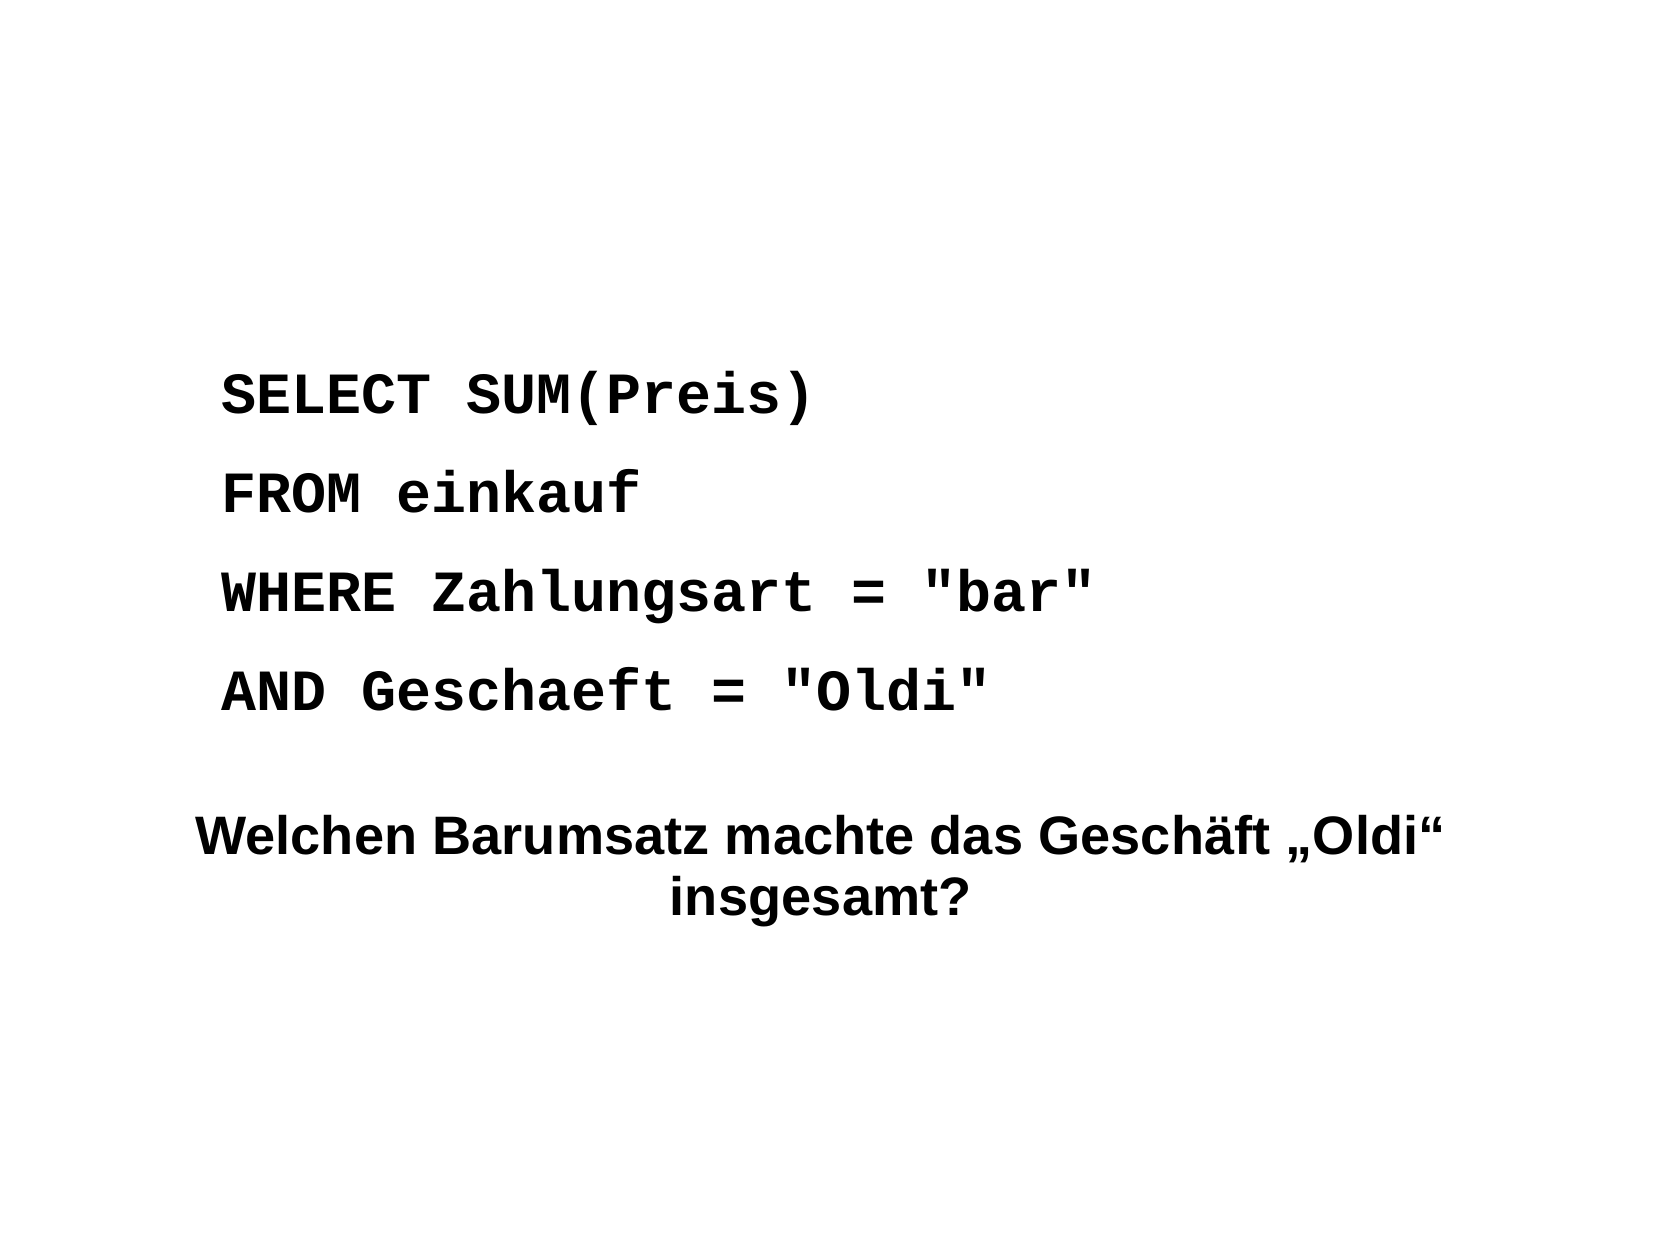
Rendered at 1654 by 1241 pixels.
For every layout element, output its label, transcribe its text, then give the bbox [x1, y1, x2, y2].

text_box SELECT SUM(Preis) FROM einkauf WHERE Zahlungsart = "bar" AND Geschaeft = "Oldi" [206, 324, 1565, 706]
title Welchen Barumsatz machte das Geschäft „Oldi“ insgesamt? [76, 787, 1566, 945]
